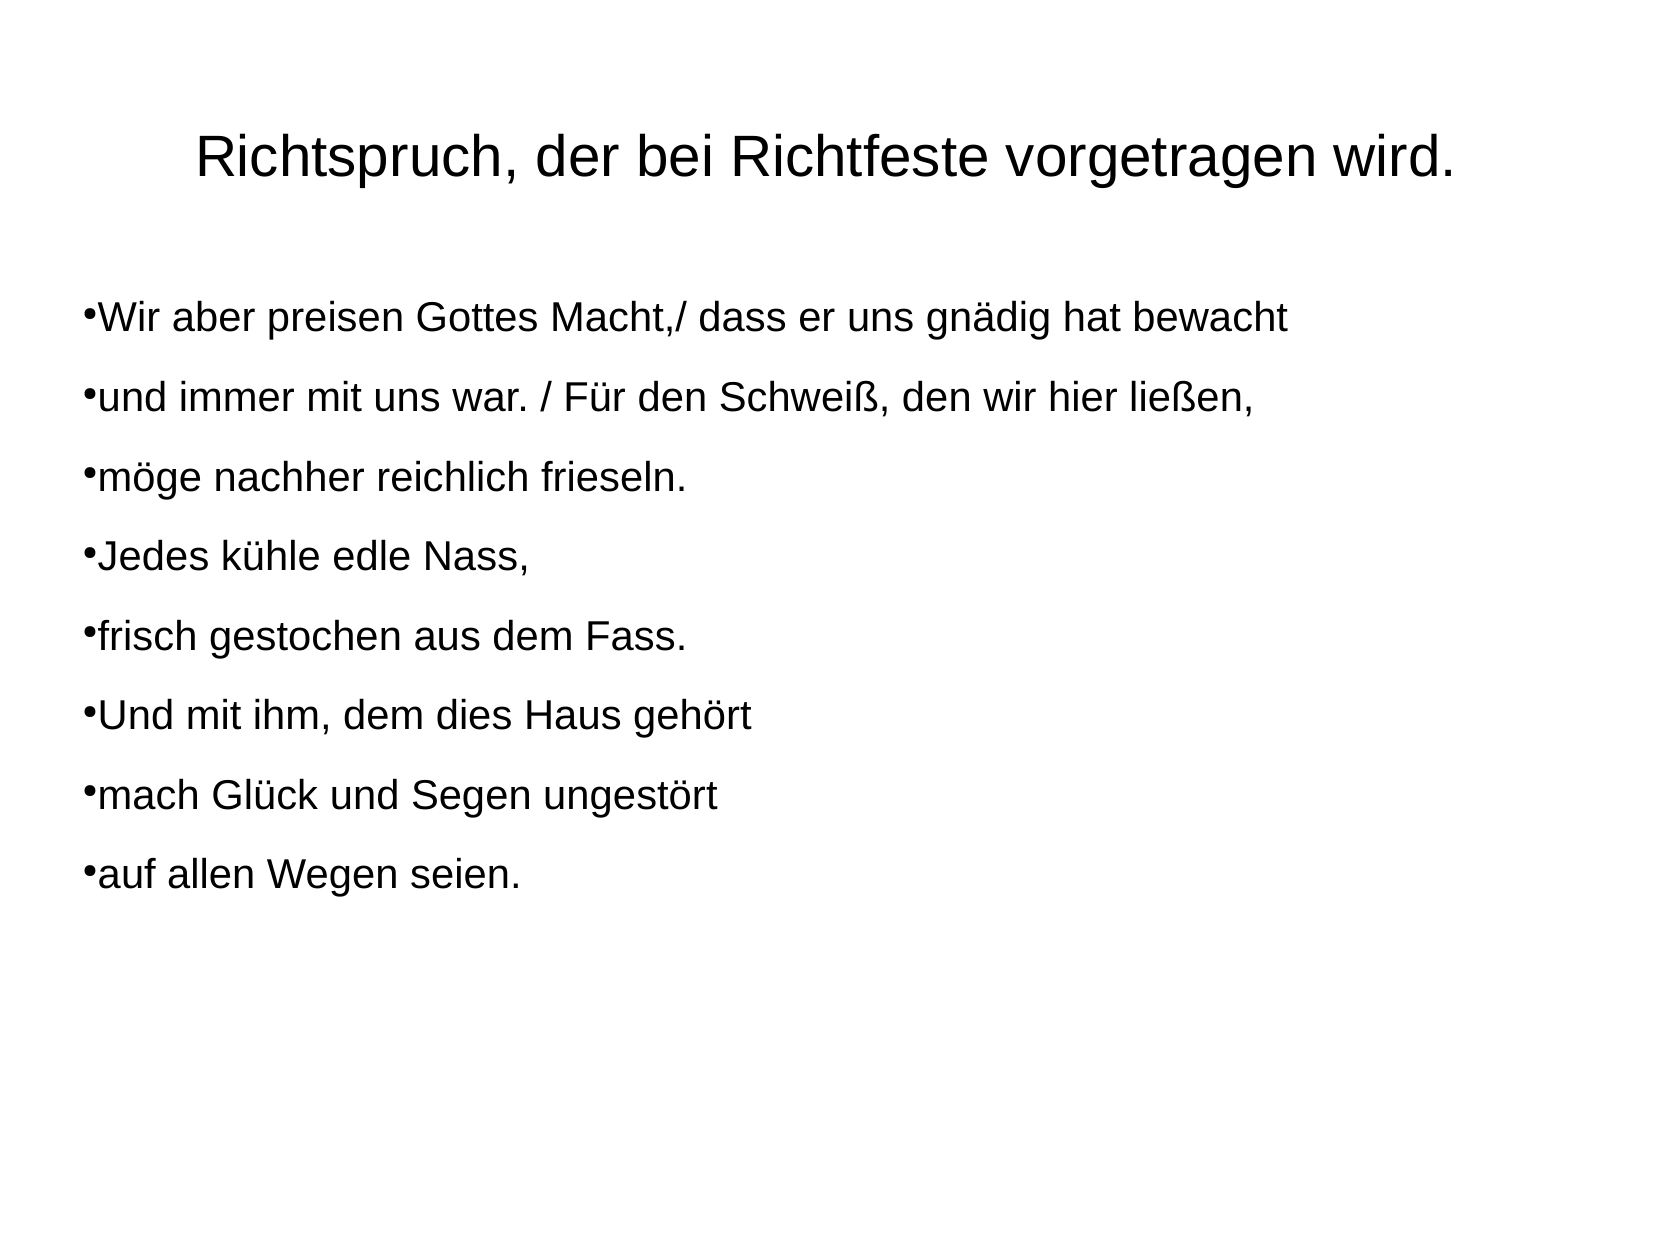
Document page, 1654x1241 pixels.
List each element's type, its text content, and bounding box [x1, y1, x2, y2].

title Richtspruch, der bei Richtfeste vorgetragen wird. [82, 49, 1571, 257]
list Wir aber preisen Gottes Macht,/ dass er uns gnädig hat bewacht und immer mit uns war. / Für den Schweiß, den wir hier ließen, möge nachher reichlich frieseln. Jedes kühle edle Nass, frisch gestochen aus dem Fass. Und mit ihm, dem dies Haus gehört mach Glück und Segen ungestört auf allen Wegen seien. [82, 290, 1571, 1010]
